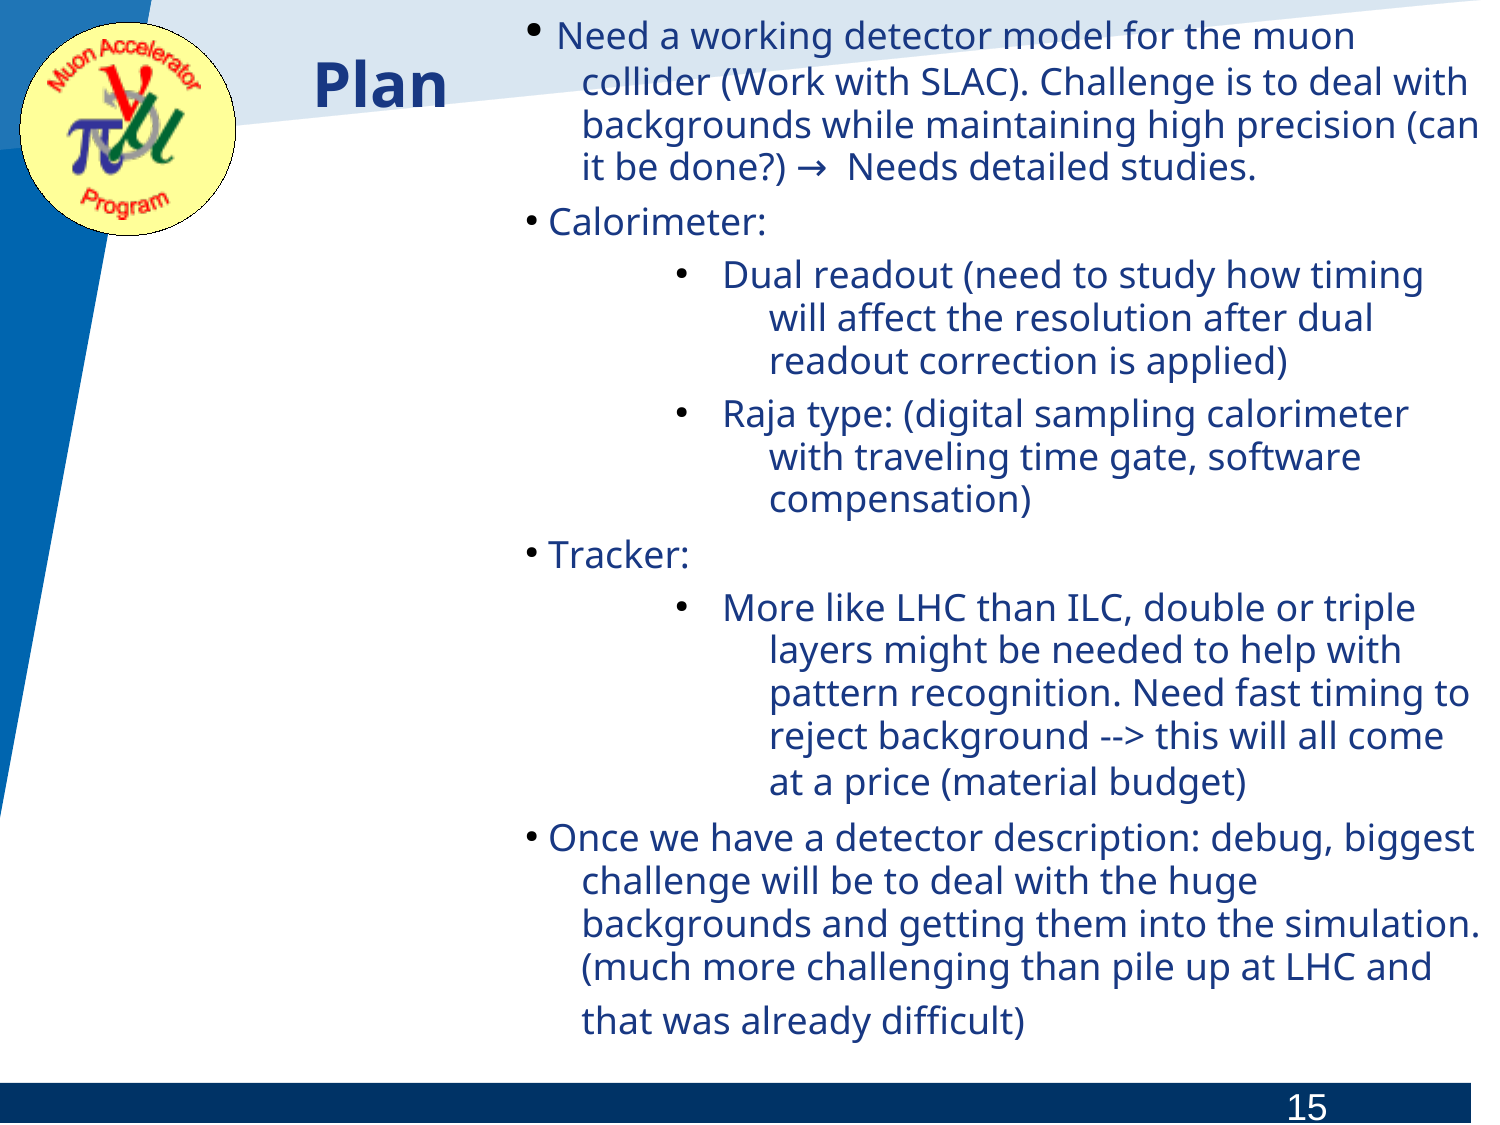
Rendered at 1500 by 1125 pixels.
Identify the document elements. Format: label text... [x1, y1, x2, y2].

list Need a working detector model for the muon collider (Work with SLAC). Challenge is to deal with backgrounds while maintaining high precision (can it be done?) → Needs detailed studies. Calorimeter: Dual readout (need to study how timing will affect the resolution after dual readout correction is applied) Raja type: (digital sampling calorimeter with traveling time gate, software compensation) Tracker: More like LHC than ILC, double or triple layers might be needed to help with pattern recognition. Need fast timing to reject background --> this will all come at a price (material budget) Once we have a detector description: debug, biggest challenge will be to deal with the huge backgrounds and getting them into the simulation. (much more challenging than pile up at LHC and that was already difficult) [510, 0, 1500, 1125]
picture [47, 174, 201, 220]
title Plan [0, 0, 510, 174]
